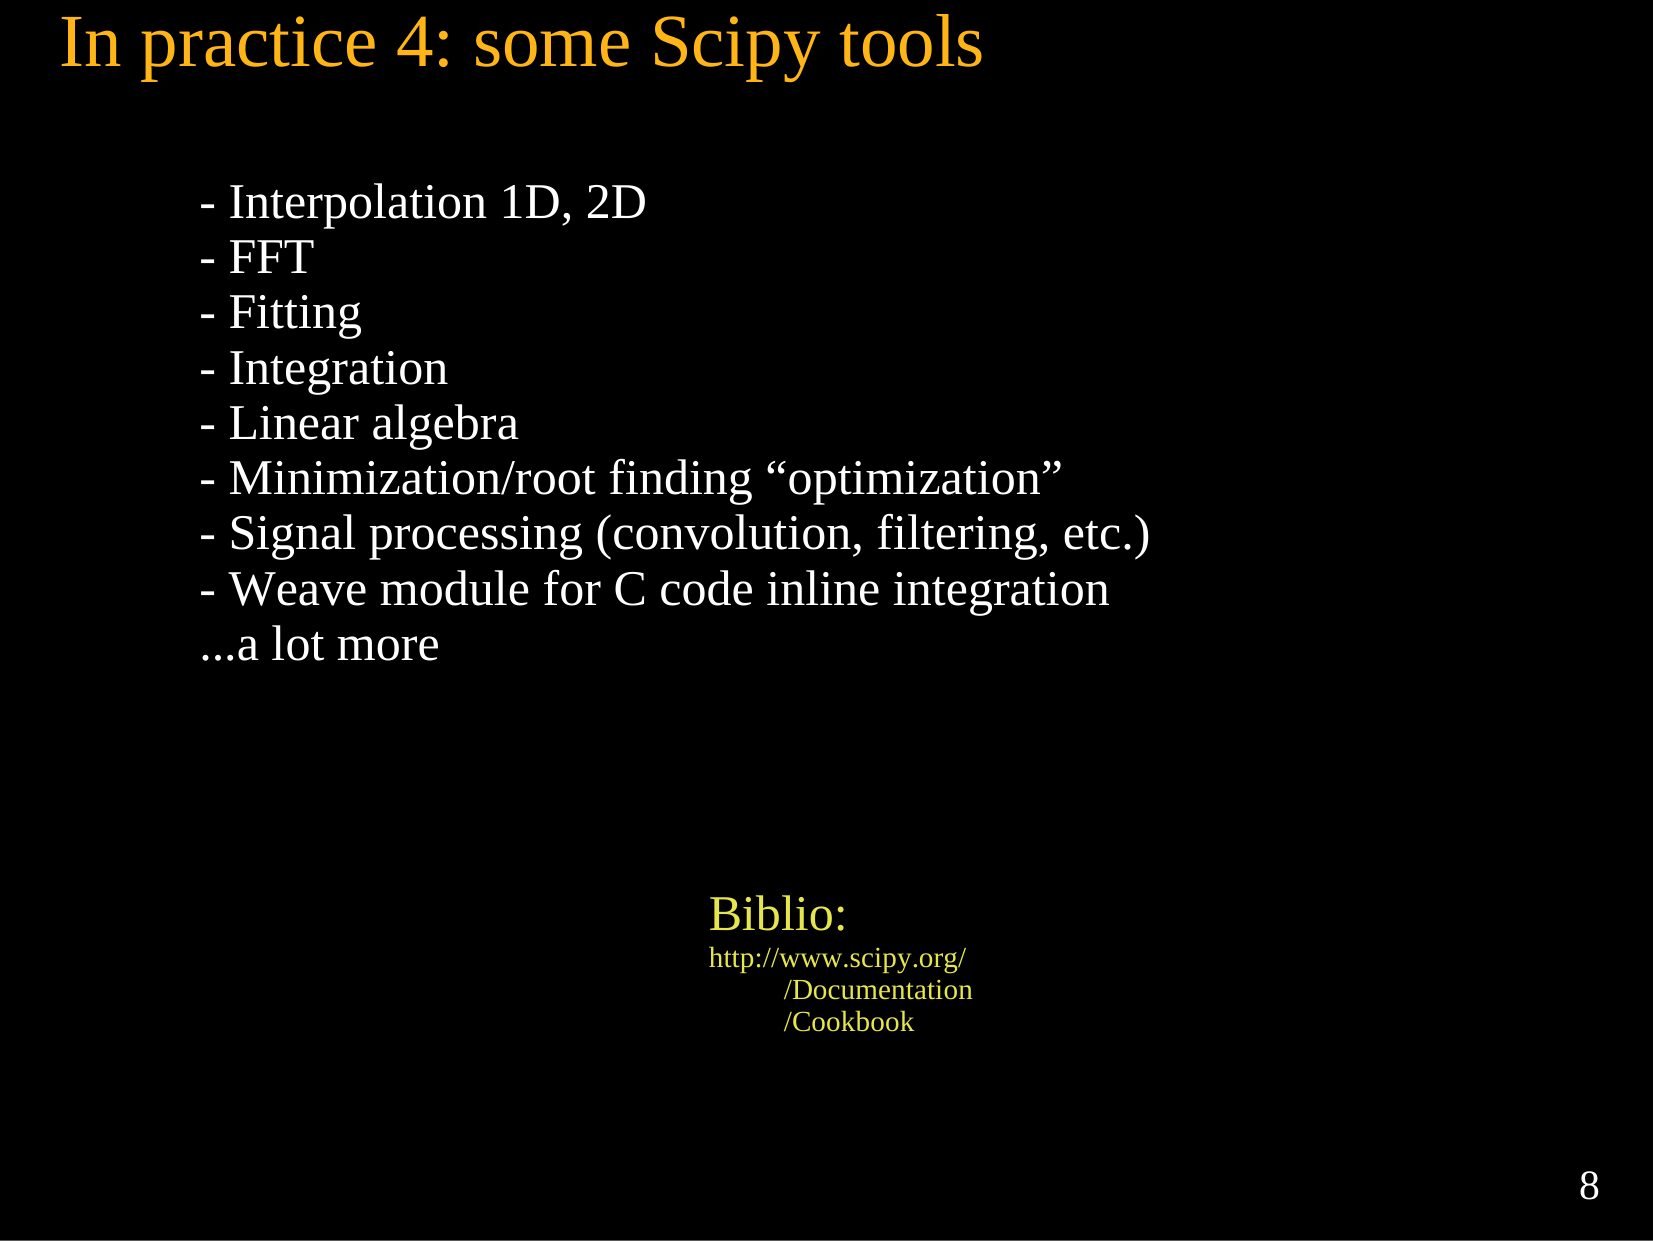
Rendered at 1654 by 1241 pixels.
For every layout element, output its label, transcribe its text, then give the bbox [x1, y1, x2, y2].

text_box - Interpolation 1D, 2D - FFT - Fitting - Integration - Linear algebra - Minimization/root finding “optimization” - Signal processing (convolution, filtering, etc.) - Weave module for C code inline integration ...a lot more [199, 173, 1152, 798]
text_box Biblio: http://www.scipy.org/ /Documentation /Cookbook [708, 885, 1477, 1118]
text_box In practice 4: some Scipy tools [59, 0, 1536, 104]
